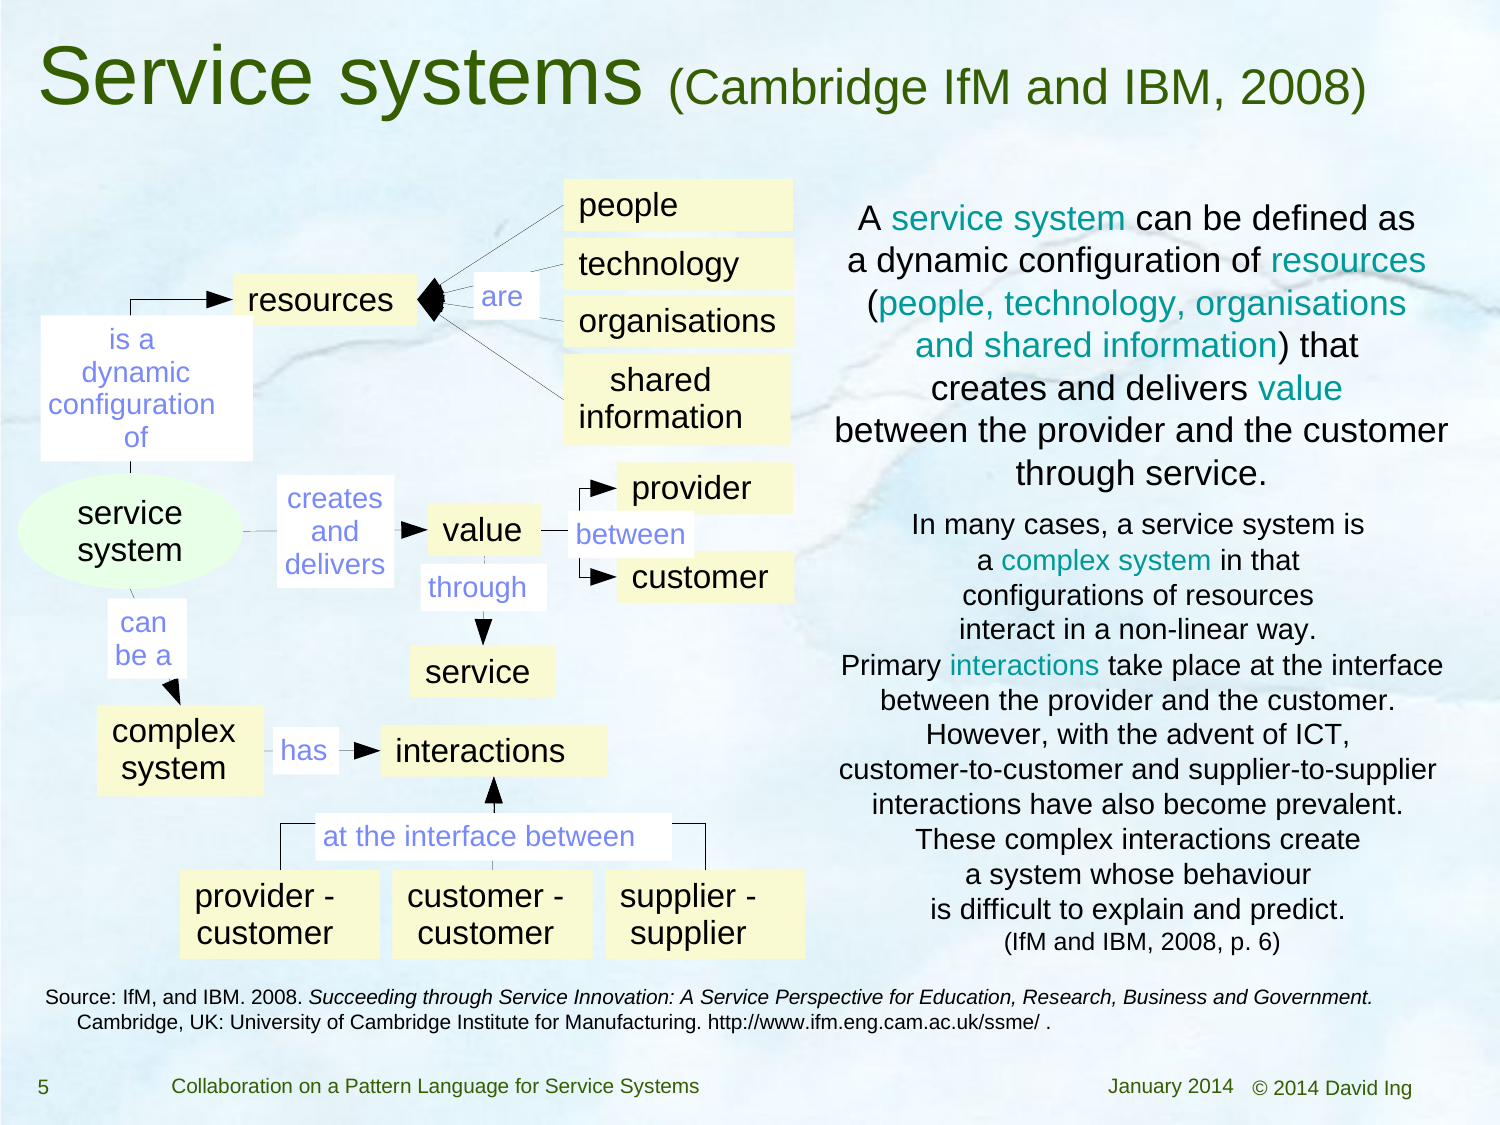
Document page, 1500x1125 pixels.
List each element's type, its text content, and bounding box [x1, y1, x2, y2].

text_box In many cases, a service system is a complex system in that configurations of resources interact in a non-linear way. Primary interactions take place at the interface between the provider and the customer. However, with the advent of ICT, customer-to-customer and supplier-to-supplier interactions have also become prevalent. These complex interactions create a system whose behaviour is difficult to explain and predict. (IfM and IBM, 2008, p. 6) [824, 498, 1483, 978]
text_box between [568, 510, 695, 559]
text_box technology [563, 238, 795, 290]
text_box has [272, 726, 339, 775]
text_box provider [616, 462, 793, 515]
text_box provider - customer [179, 870, 380, 959]
text_box are [473, 272, 540, 320]
text_box customer - customer [392, 870, 593, 959]
text_box value [427, 503, 542, 556]
text_box people [563, 178, 793, 231]
text_box service system [17, 473, 243, 590]
text_box interactions [380, 724, 608, 777]
picture [0, 0, 1500, 1125]
text_box Source: IfM, and IBM. 2008. Succeeding through Service Innovation: A Service Perspective for Education, Research, Business and Government. Cambridge, UK: University of Cambridge Institute for Manufacturing. http://www.ifm.eng.cam.ac.uk/ssme/ . - [30, 976, 1427, 1052]
text_box can be a [107, 598, 187, 679]
text_box shared information [563, 354, 791, 446]
text_box is a dynamic configuration of [40, 315, 253, 462]
text_box at the interface between [315, 813, 672, 861]
title Service systems (Cambridge IfM and IBM, 2008) [37, 37, 1463, 152]
text_box through [420, 563, 547, 612]
text_box service [410, 645, 556, 698]
text_box creates and delivers [277, 474, 395, 589]
text_box customer [616, 550, 795, 603]
text_box supplier - supplier [605, 870, 806, 959]
text_box organisations [563, 295, 795, 348]
text_box A service system can be defined as a dynamic configuration of resources (people, technology, organisations and shared information) that creates and delivers value between the provider and the customer through service. [819, 187, 1480, 519]
text_box resources [232, 273, 418, 326]
text_box complex system [97, 705, 265, 797]
